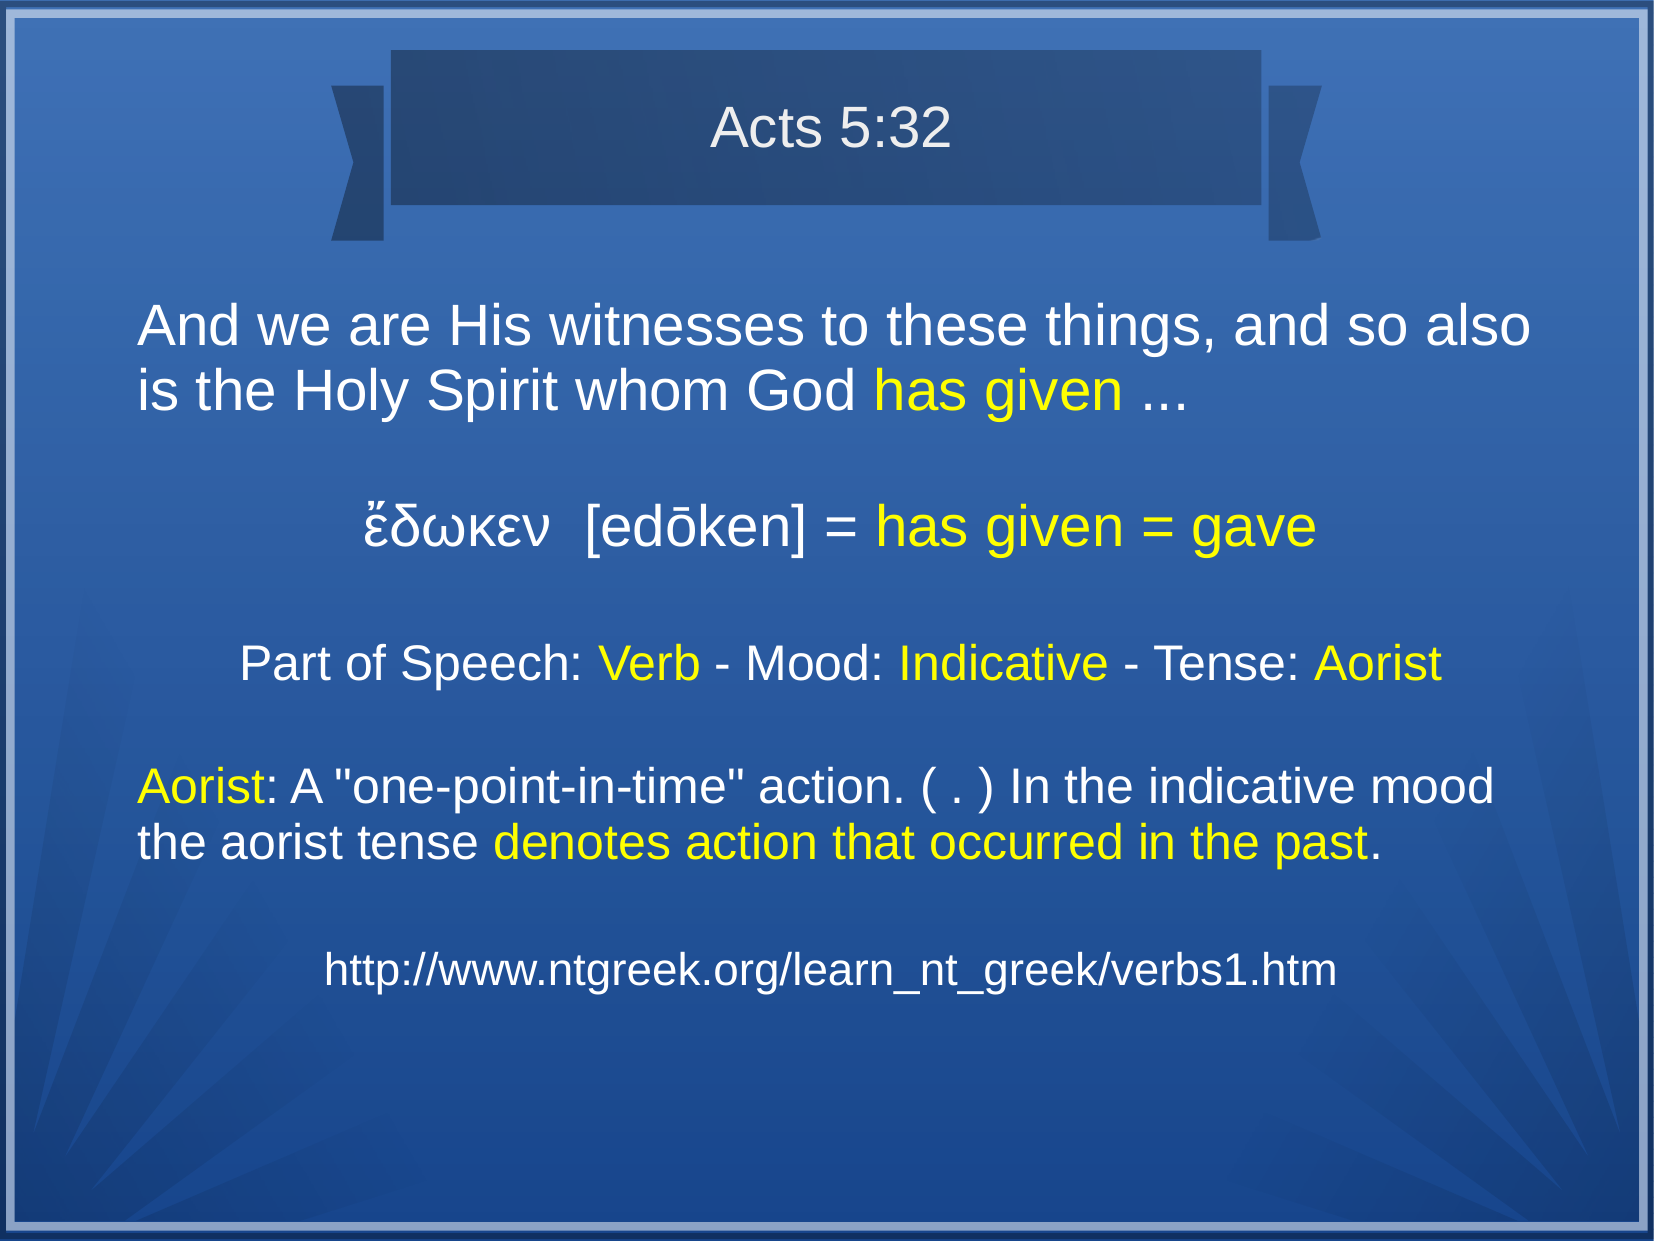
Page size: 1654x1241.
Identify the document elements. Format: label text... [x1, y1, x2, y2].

text_box And we are His witnesses to these things, and so also is the Holy Spirit whom God has given ... ἔδωκεν [edōken] = has given = gave Part of Speech: Verb - Mood: Indicative - Tense: Aorist Aorist: A "one-point-in-time" action. ( . ) In the indicative mood the aorist tense denotes action that occurred in the past. http://www.ntgreek.org/learn_nt_greek/verbs1.htm [122, 285, 1560, 1241]
text_box Acts 5:32 [576, 73, 1087, 182]
